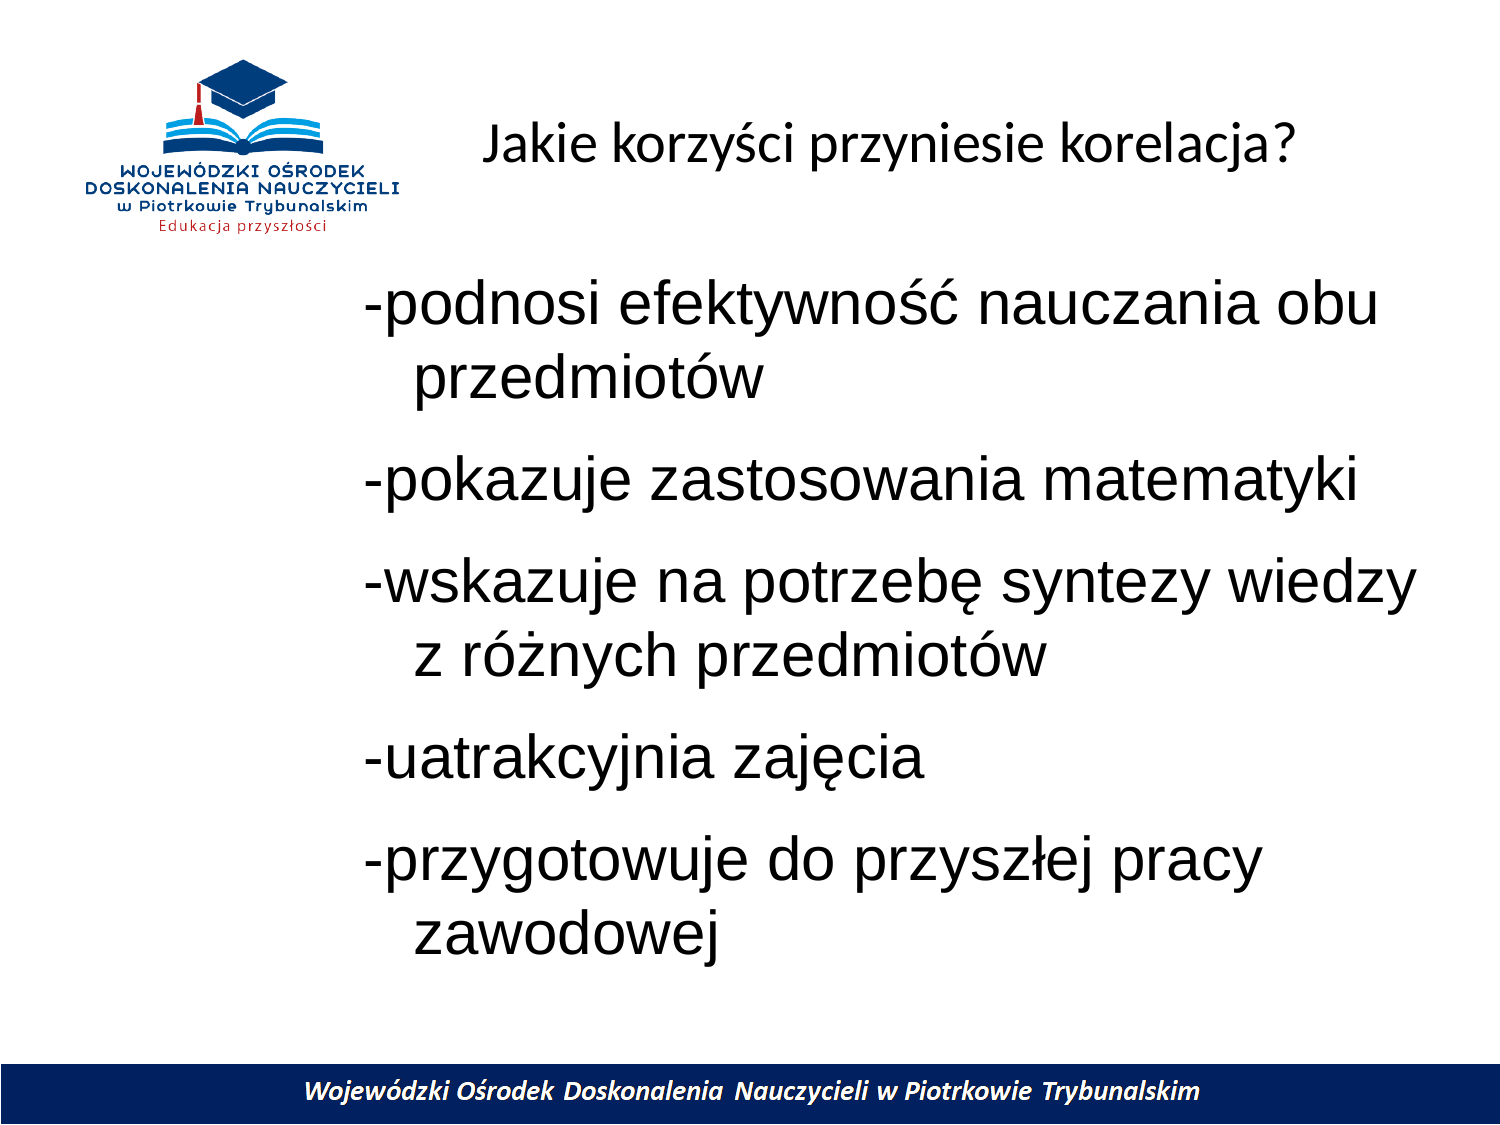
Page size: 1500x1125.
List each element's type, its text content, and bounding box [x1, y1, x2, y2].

list -podnosi efektywność nauczania obu przedmiotów -pokazuje zastosowania matematyki -wskazuje na potrzebę syntezy wiedzy z różnych przedmiotów -uatrakcyjnia zajęcia -przygotowuje do przyszłej pracy zawodowej [281, 262, 1447, 1036]
title Jakie korzyści przyniesie korelacja? [281, 52, 1500, 225]
